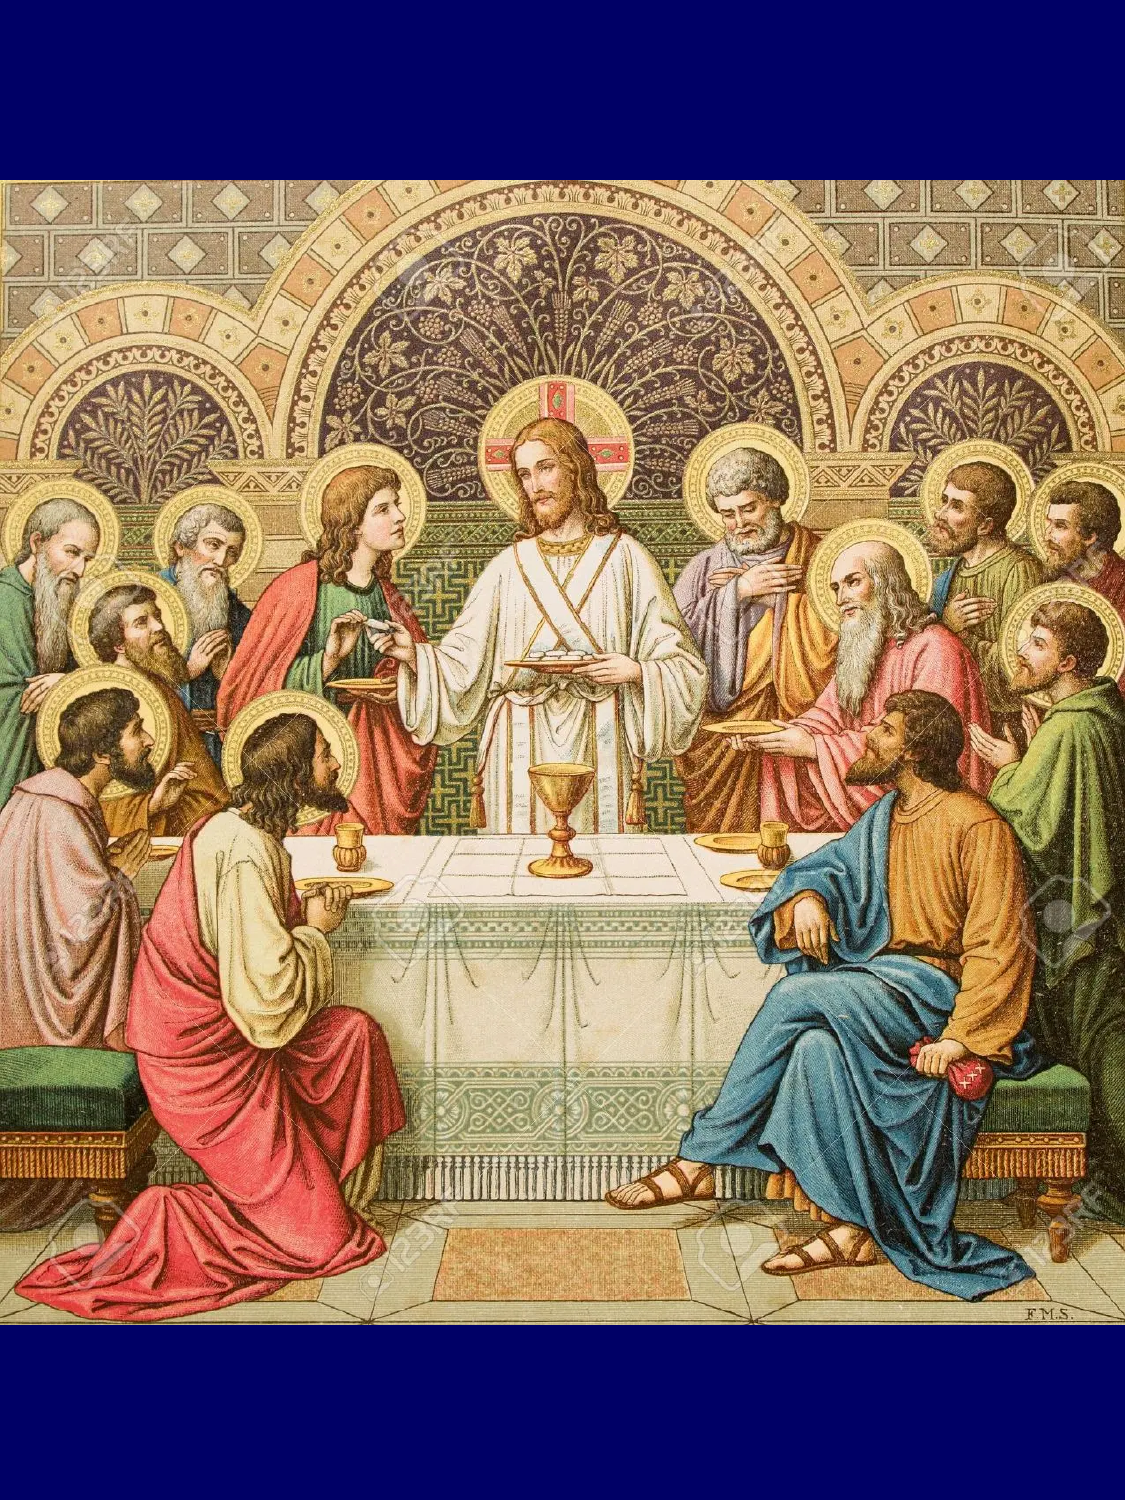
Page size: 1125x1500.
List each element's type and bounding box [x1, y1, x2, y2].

picture [0, 180, 1125, 1325]
